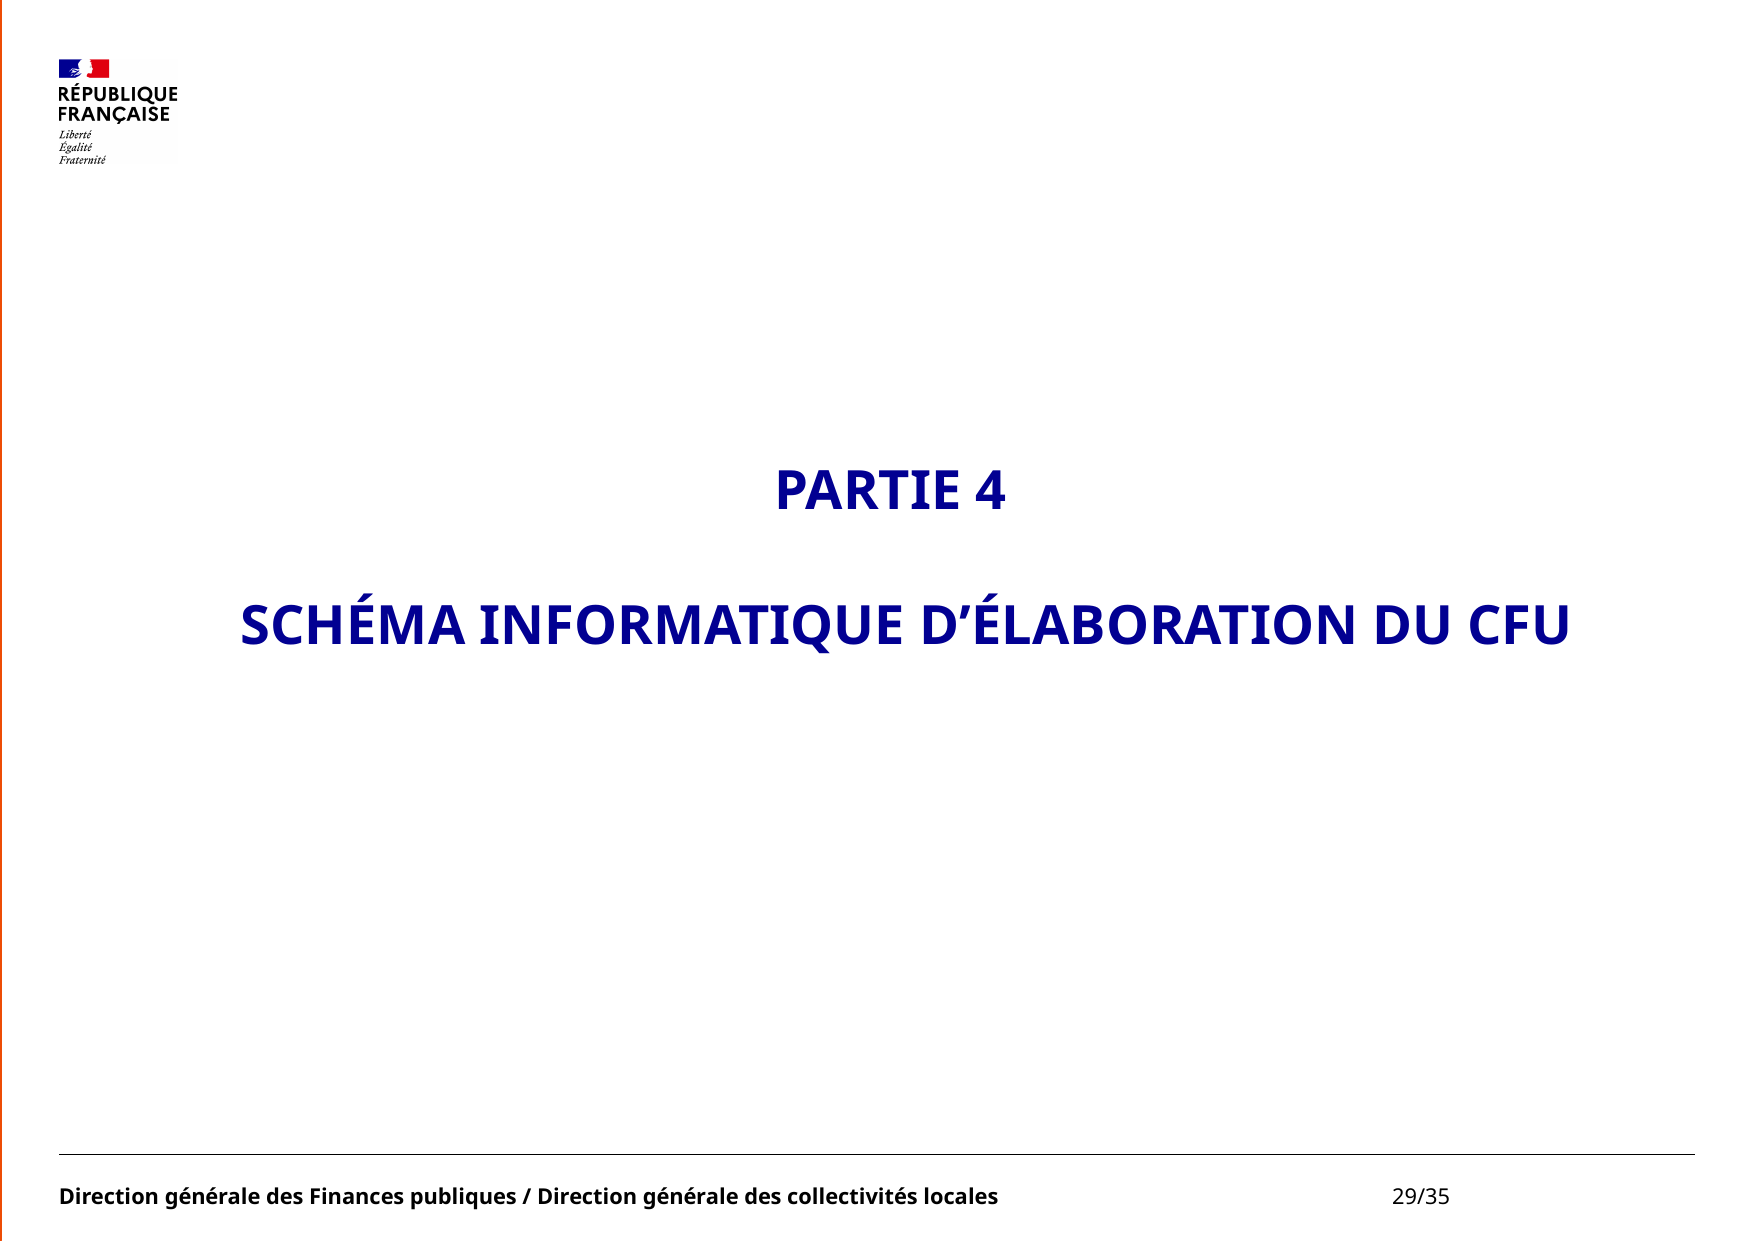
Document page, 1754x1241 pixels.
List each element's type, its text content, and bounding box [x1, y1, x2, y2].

picture [59, 59, 178, 164]
text_box PARTIE 4 SCHÉMA INFORMATIQUE D’ÉLABORATION DU CFU [129, 447, 1666, 676]
